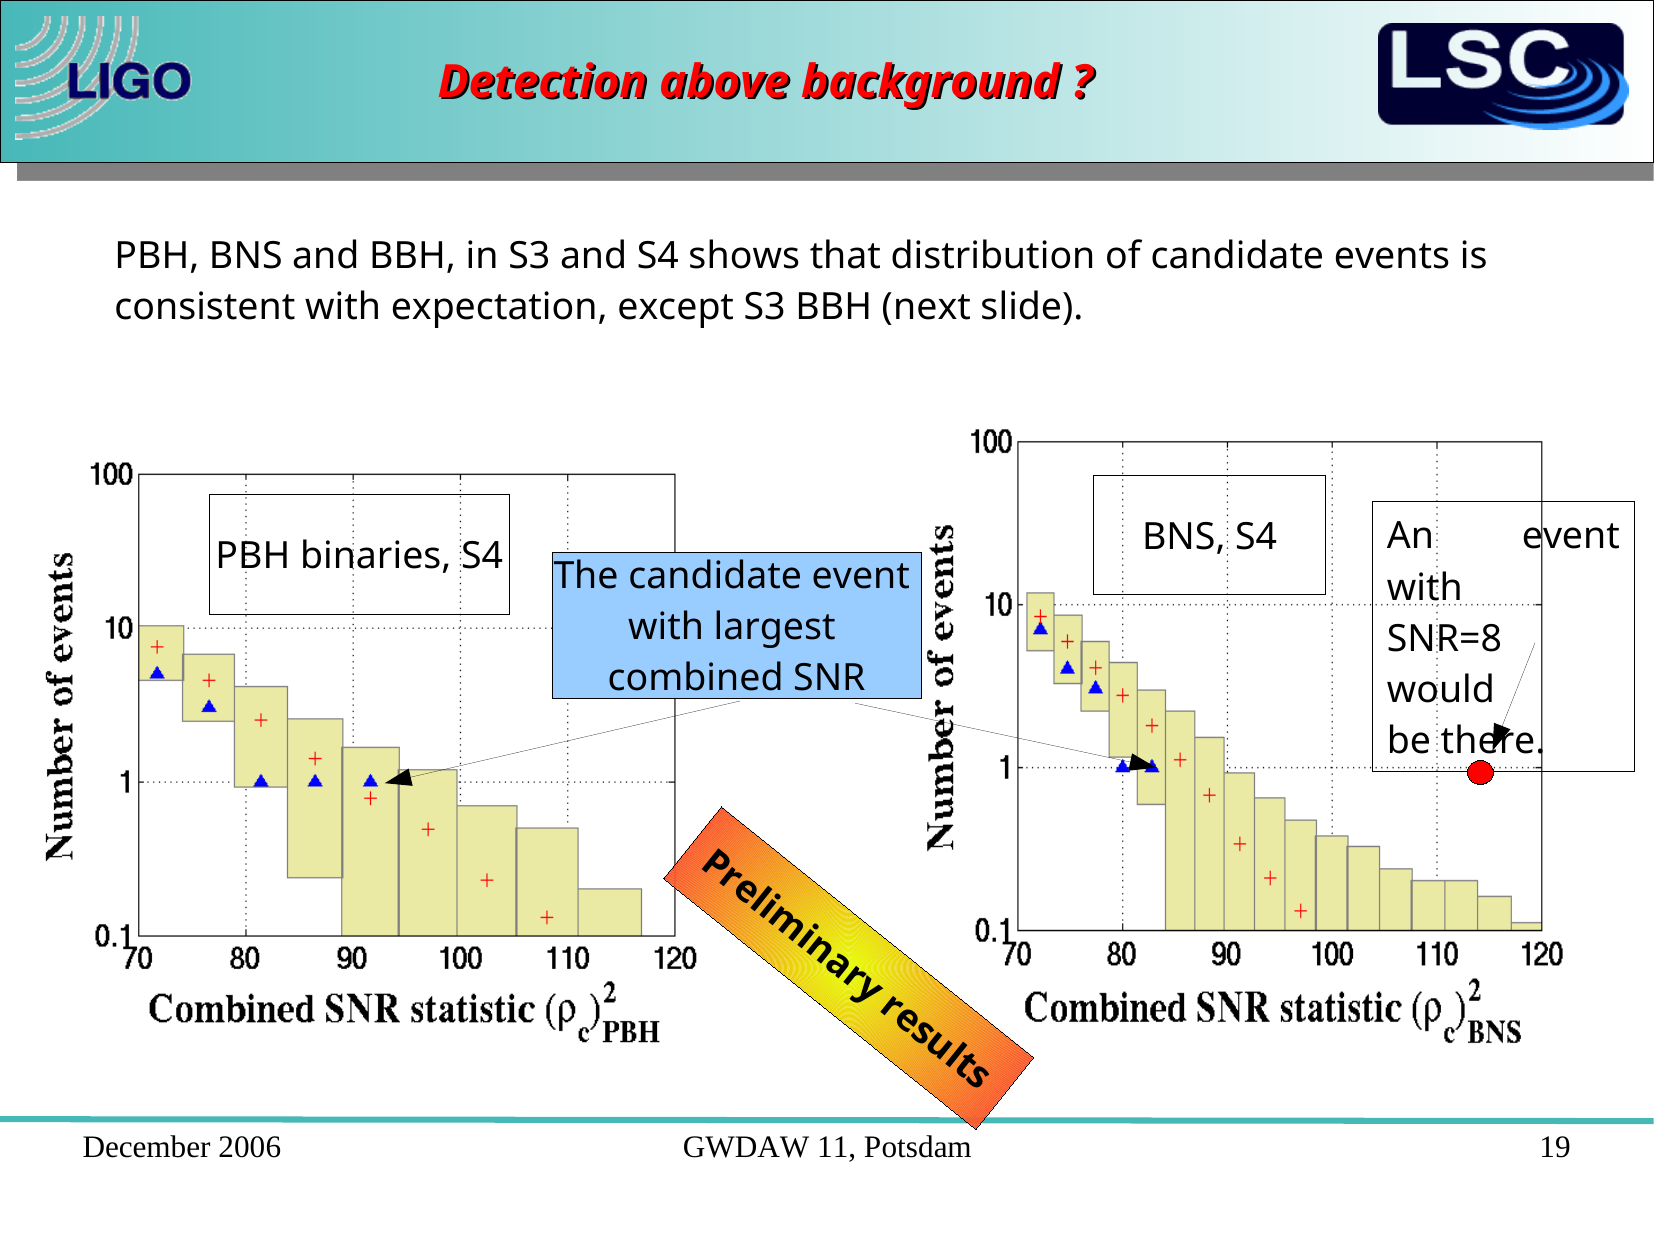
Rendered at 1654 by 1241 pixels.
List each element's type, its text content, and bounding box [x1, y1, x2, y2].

picture [898, 415, 1619, 1047]
text_box Preliminary results [663, 806, 1034, 1130]
text_box An event with SNR=8 would be there. [1372, 501, 1635, 653]
picture [16, 449, 754, 1046]
picture [1373, 653, 1619, 771]
text_box BNS, S4 [1093, 475, 1326, 595]
text_box PBH, BNS and BBH, in S3 and S4 shows that distribution of candidate events is consistent with expectation, except S3 BBH (next slide). [99, 220, 1579, 372]
text_box PBH binaries, S4 [209, 494, 510, 615]
text_box [227, 372, 1435, 481]
text_box The candidate event with largest combined SNR [552, 552, 922, 699]
picture [15, 16, 192, 140]
picture [1378, 23, 1629, 130]
text_box Detection above background ? [423, 40, 1217, 113]
text_box [1467, 760, 1494, 785]
picture [1483, 735, 1493, 741]
picture [1483, 744, 1492, 750]
